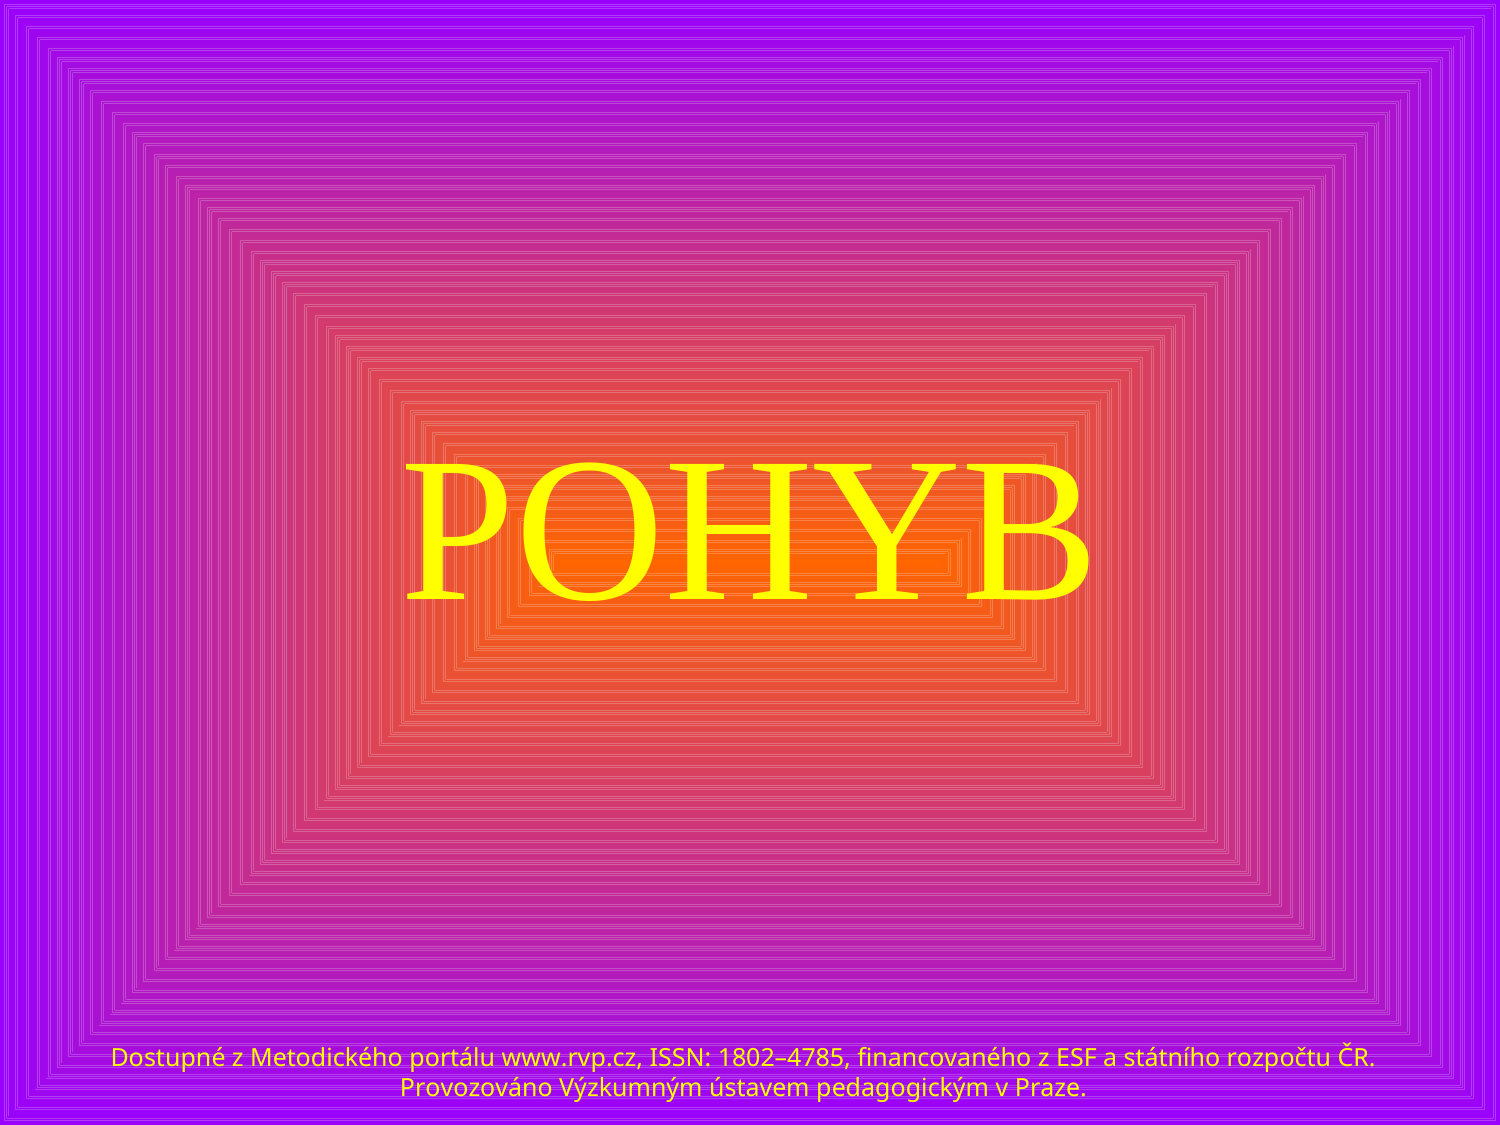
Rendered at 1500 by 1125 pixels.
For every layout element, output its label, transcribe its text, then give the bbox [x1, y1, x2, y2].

text_box POHYB [0, 385, 1500, 1125]
text_box Dostupné z Metodického portálu www.rvp.cz, ISSN: 1802–4785, financovaného z ESF a státního rozpočtu ČR. Provozováno Výzkumným ústavem pedagogickým v Praze. [35, 1041, 1454, 1102]
